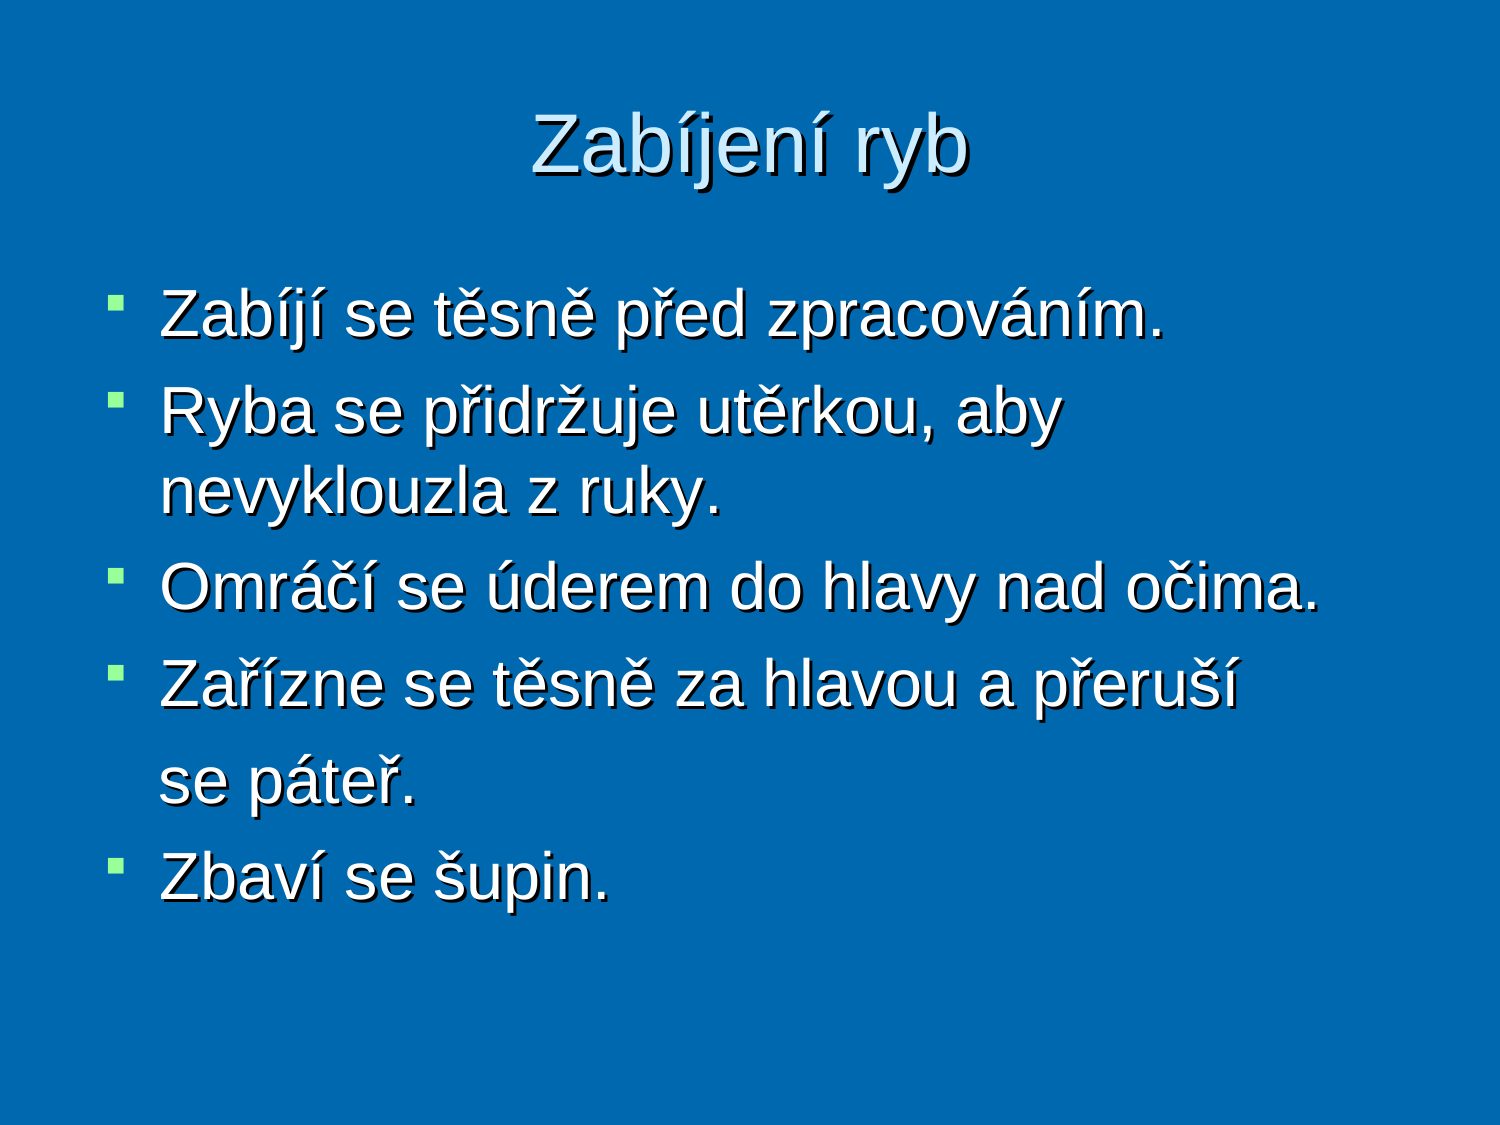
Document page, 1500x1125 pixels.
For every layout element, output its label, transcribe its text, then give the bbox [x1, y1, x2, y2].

title Zabíjení ryb [75, 45, 1426, 233]
list Zabíjí se těsně před zpracováním. Ryba se přidržuje utěrkou, aby nevyklouzla z ruky. Omráčí se úderem do hlavy nad očima. Zařízne se těsně za hlavou a přeruší se páteř. Zbaví se šupin. [88, 262, 1425, 1006]
